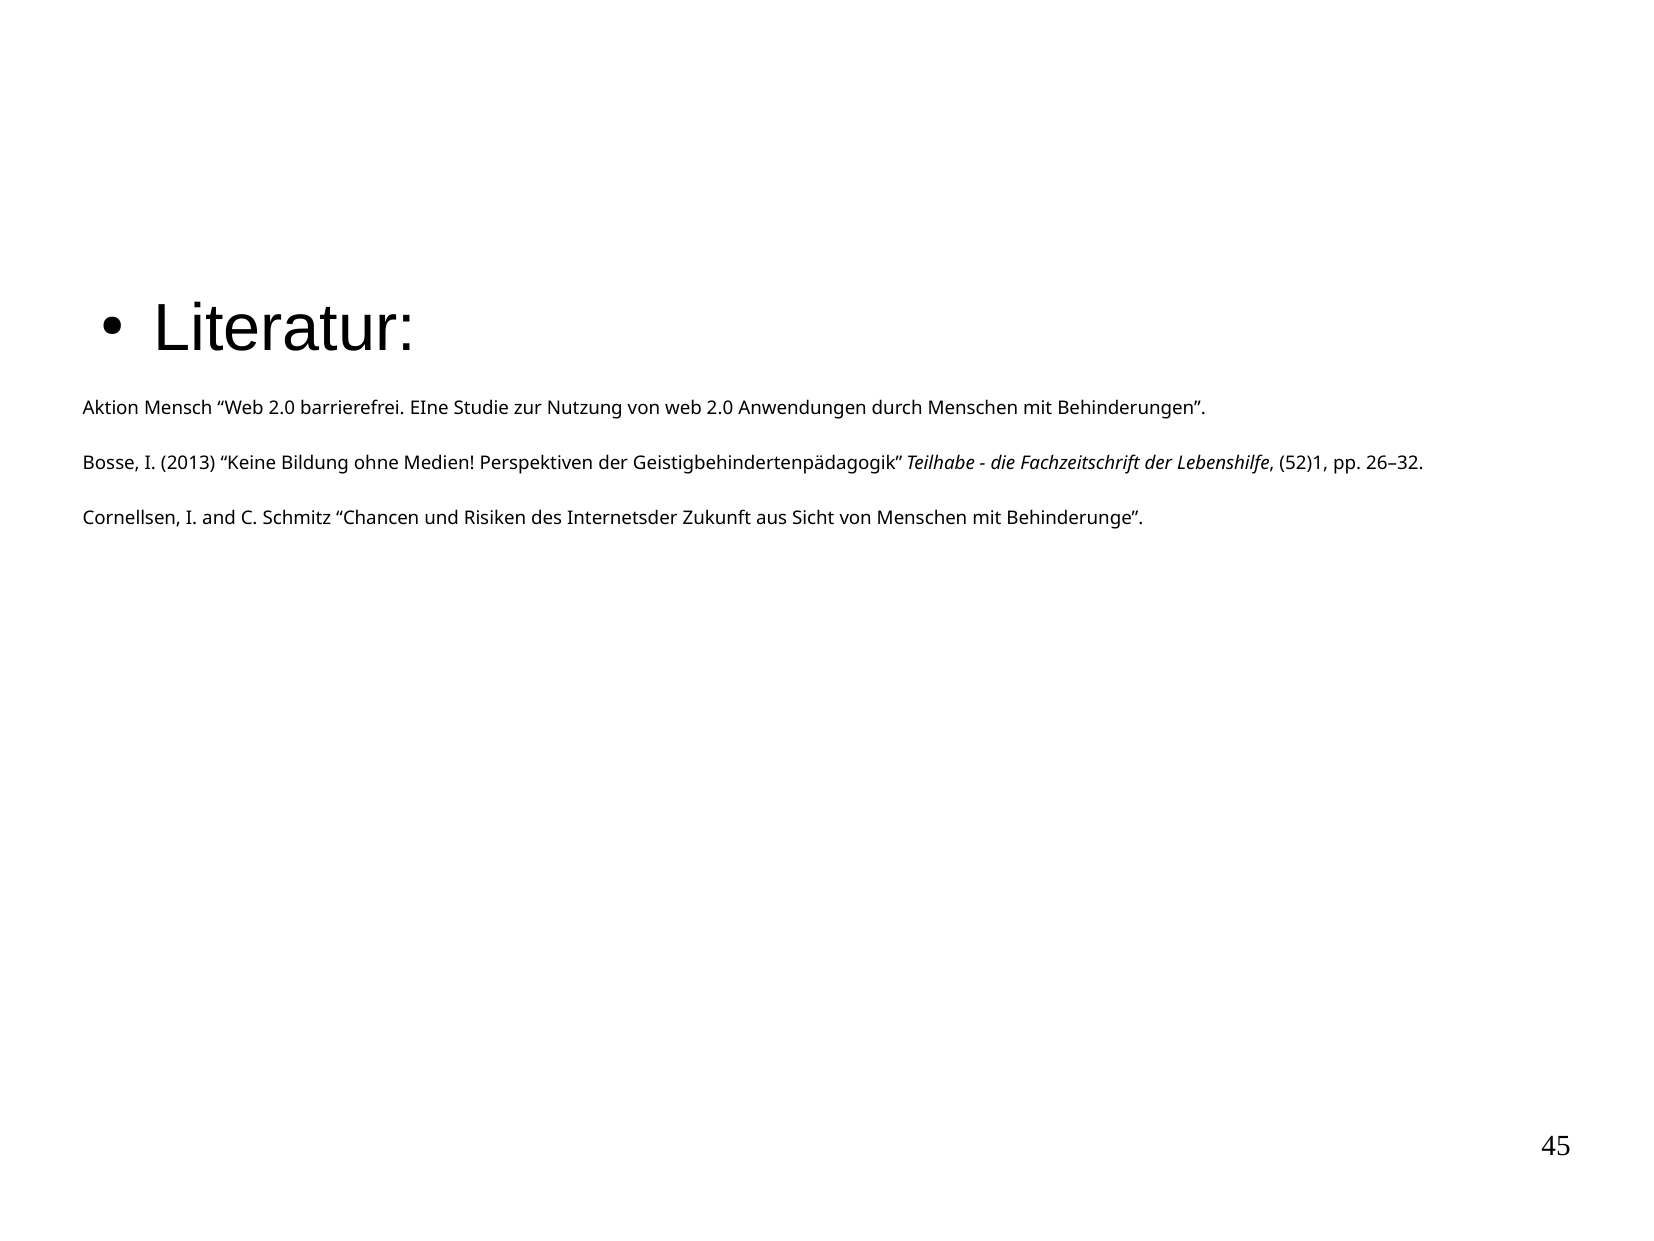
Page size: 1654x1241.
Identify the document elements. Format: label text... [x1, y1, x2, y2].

list Literatur: Aktion Mensch “Web 2.0 barrierefrei. EIne Studie zur Nutzung von web 2.0 Anwendungen durch Menschen mit Behinderungen”. Bosse, I. (2013) “Keine Bildung ohne Medien! Perspektiven der Geistigbehindertenpädagogik” Teilhabe - die Fachzeitschrift der Lebenshilfe, (52)1, pp. 26–32. Cornellsen, I. and C. Schmitz “Chancen und Risiken des Internetsder Zukunft aus Sicht von Menschen mit Behinderunge”. [82, 290, 1571, 1010]
